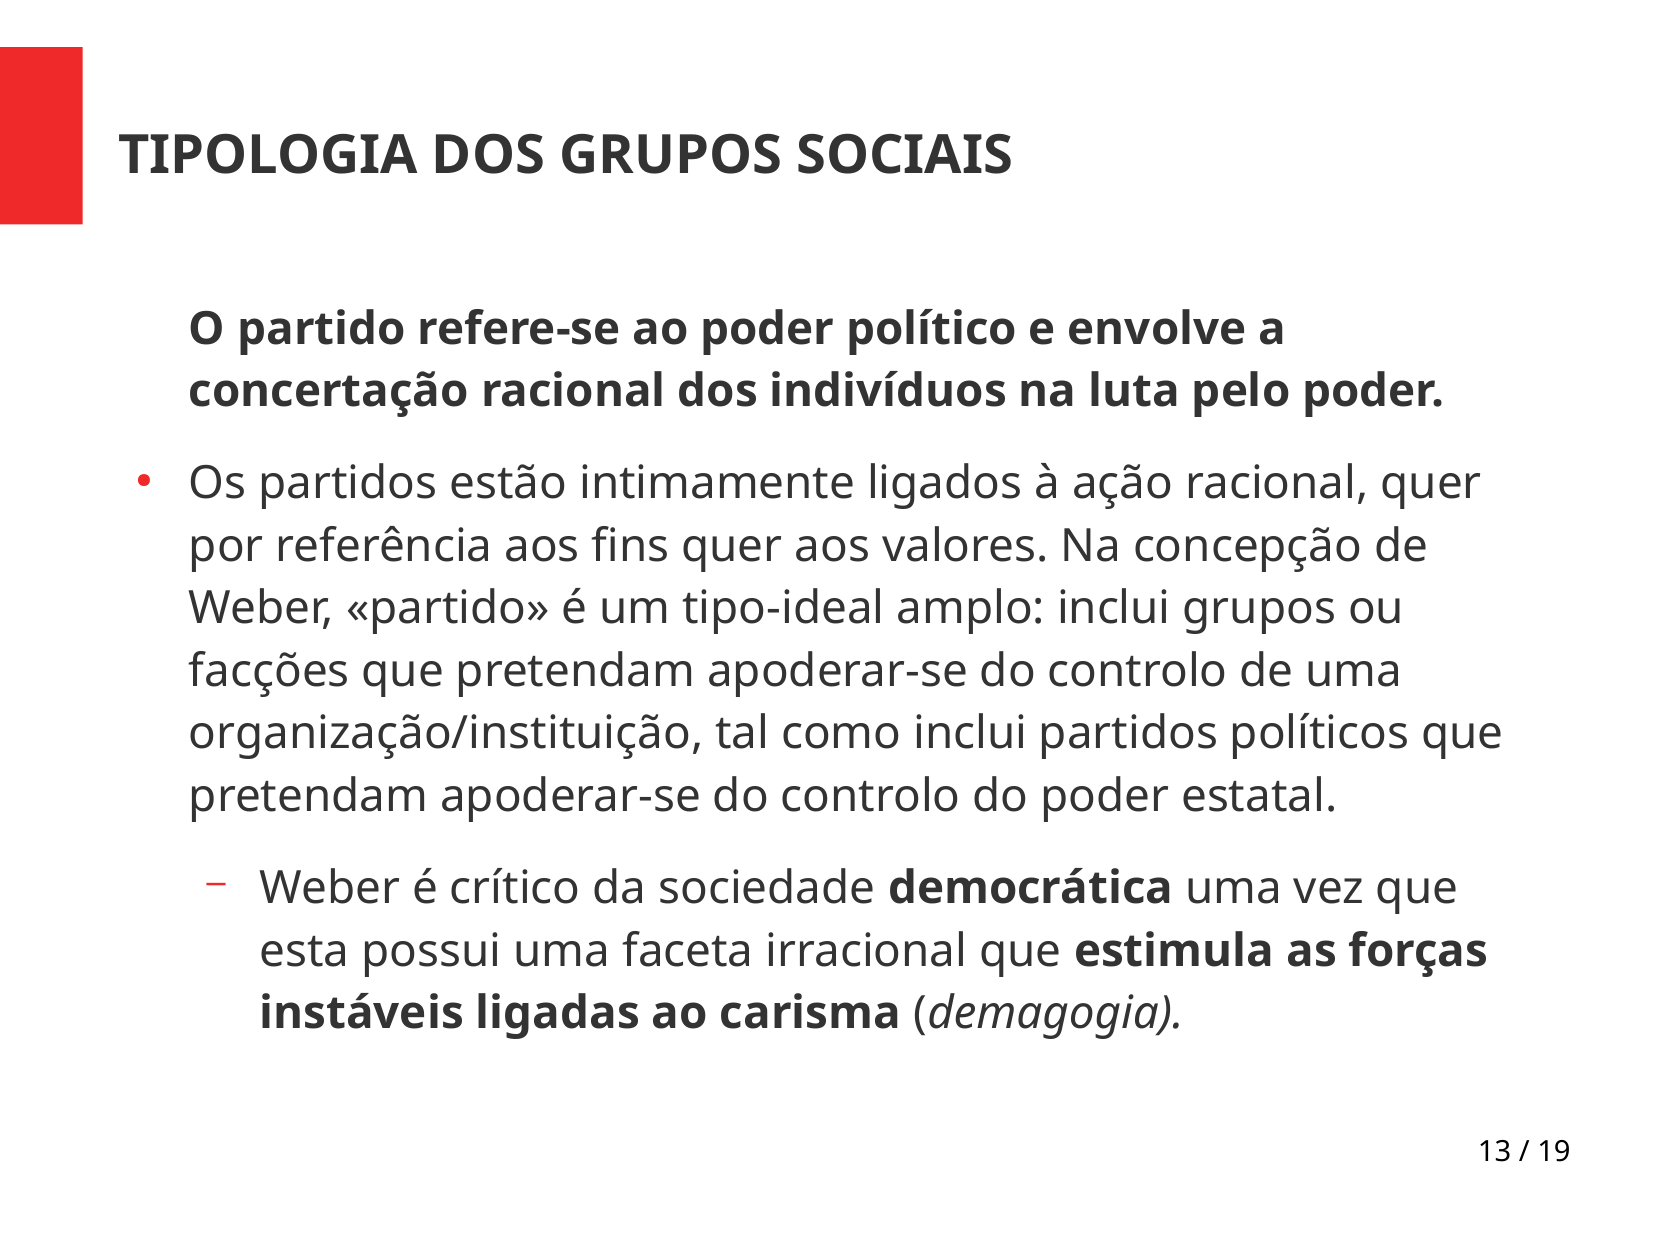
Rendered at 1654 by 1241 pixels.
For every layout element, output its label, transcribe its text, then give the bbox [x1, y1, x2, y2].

title TIPOLOGIA DOS GRUPOS SOCIAIS [118, 49, 1571, 257]
list O partido refere-se ao poder político e envolve a concertação racional dos indivíduos na luta pelo poder. Os partidos estão intimamente ligados à ação racional, quer por referência aos fins quer aos valores. Na concepção de Weber, «partido» é um tipo-ideal amplo: inclui grupos ou facções que pretendam apoderar-se do controlo de uma organização/instituição, tal como inclui partidos políticos que pretendam apoderar-se do controlo do poder estatal. Weber é crítico da sociedade democrática uma vez que esta possui uma faceta irracional que estimula as forças instáveis ligadas ao carisma (demagogia). [118, 295, 1536, 1015]
